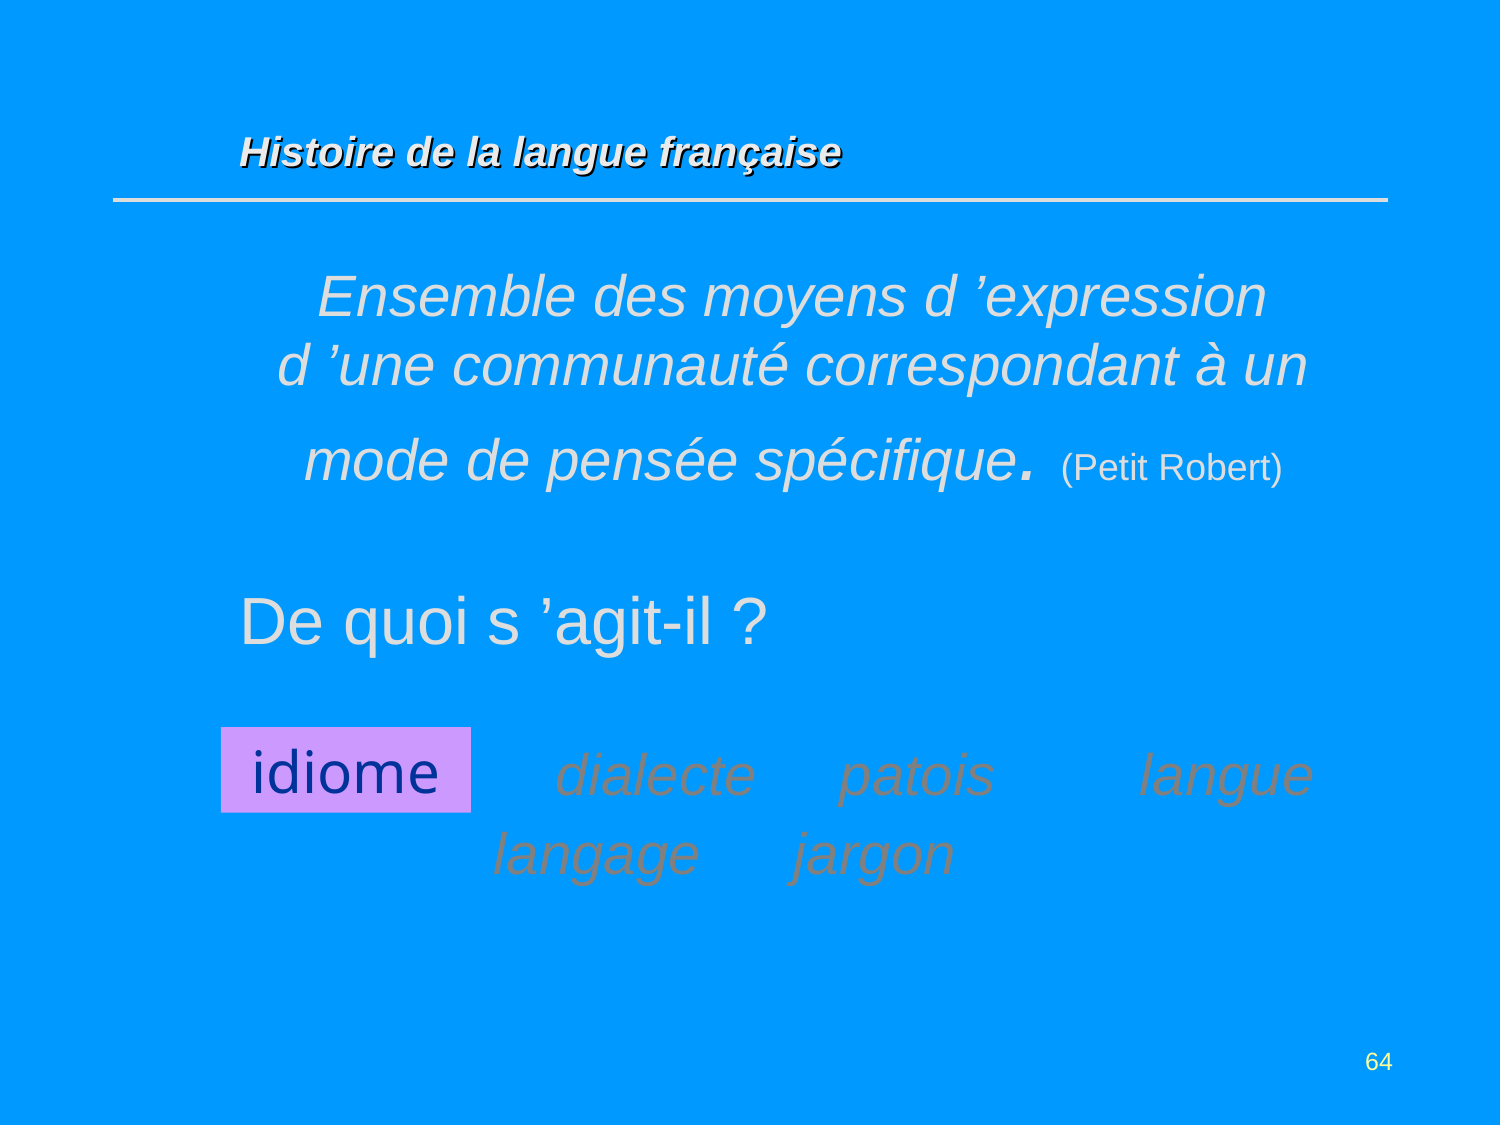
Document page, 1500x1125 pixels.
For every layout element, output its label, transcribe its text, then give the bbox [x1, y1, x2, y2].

text_box Histoire de la langue française [224, 116, 858, 183]
text_box idiome [220, 727, 471, 813]
text_box Ensemble des moyens d ’expression d ’une communauté correspondant à un mode de pensée spécifique. (Petit Robert) De quoi s ’agit-il ? idiome dialecte patois langue langage jargon [225, 249, 1363, 896]
